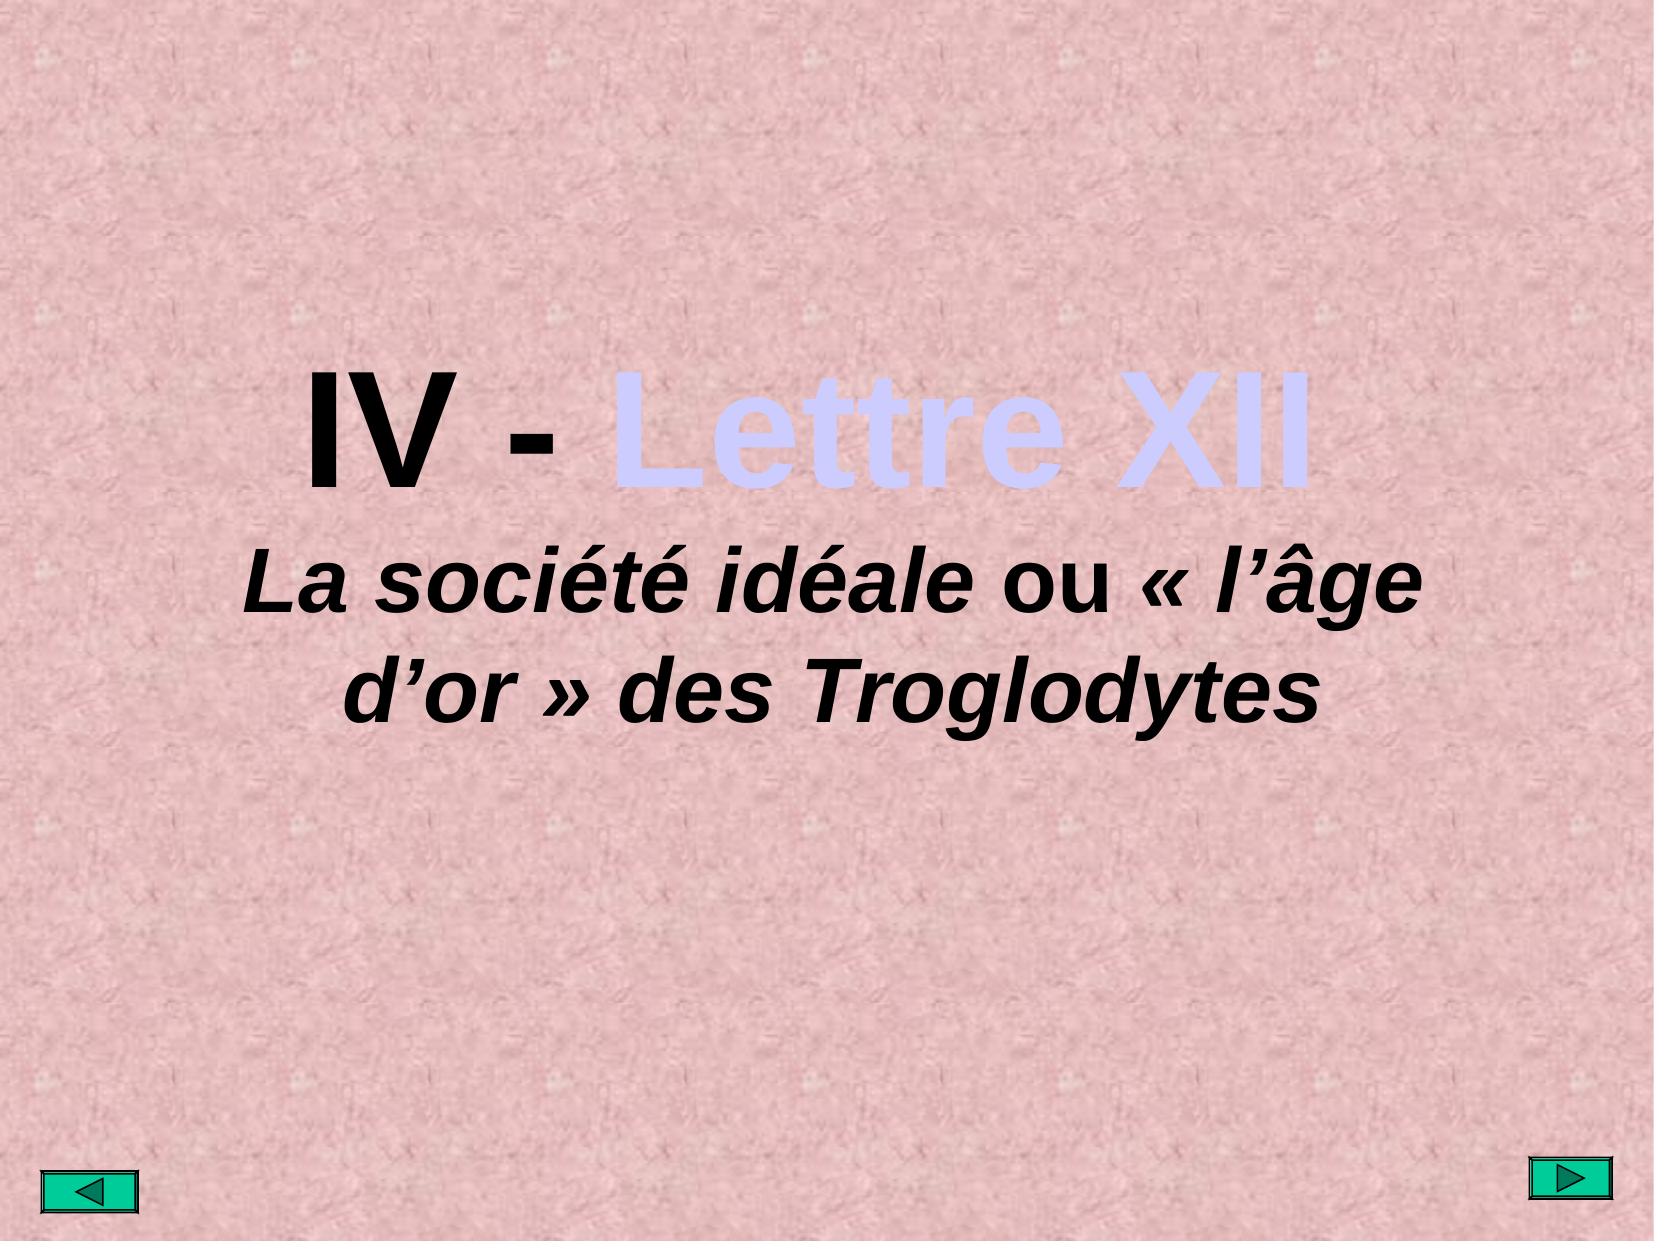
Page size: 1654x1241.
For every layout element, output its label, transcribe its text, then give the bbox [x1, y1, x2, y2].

picture [0, 0, 1654, 1241]
title IV - Lettre XII La société idéale ou « l’âge d’or » des Troglodytes [137, 110, 1530, 951]
